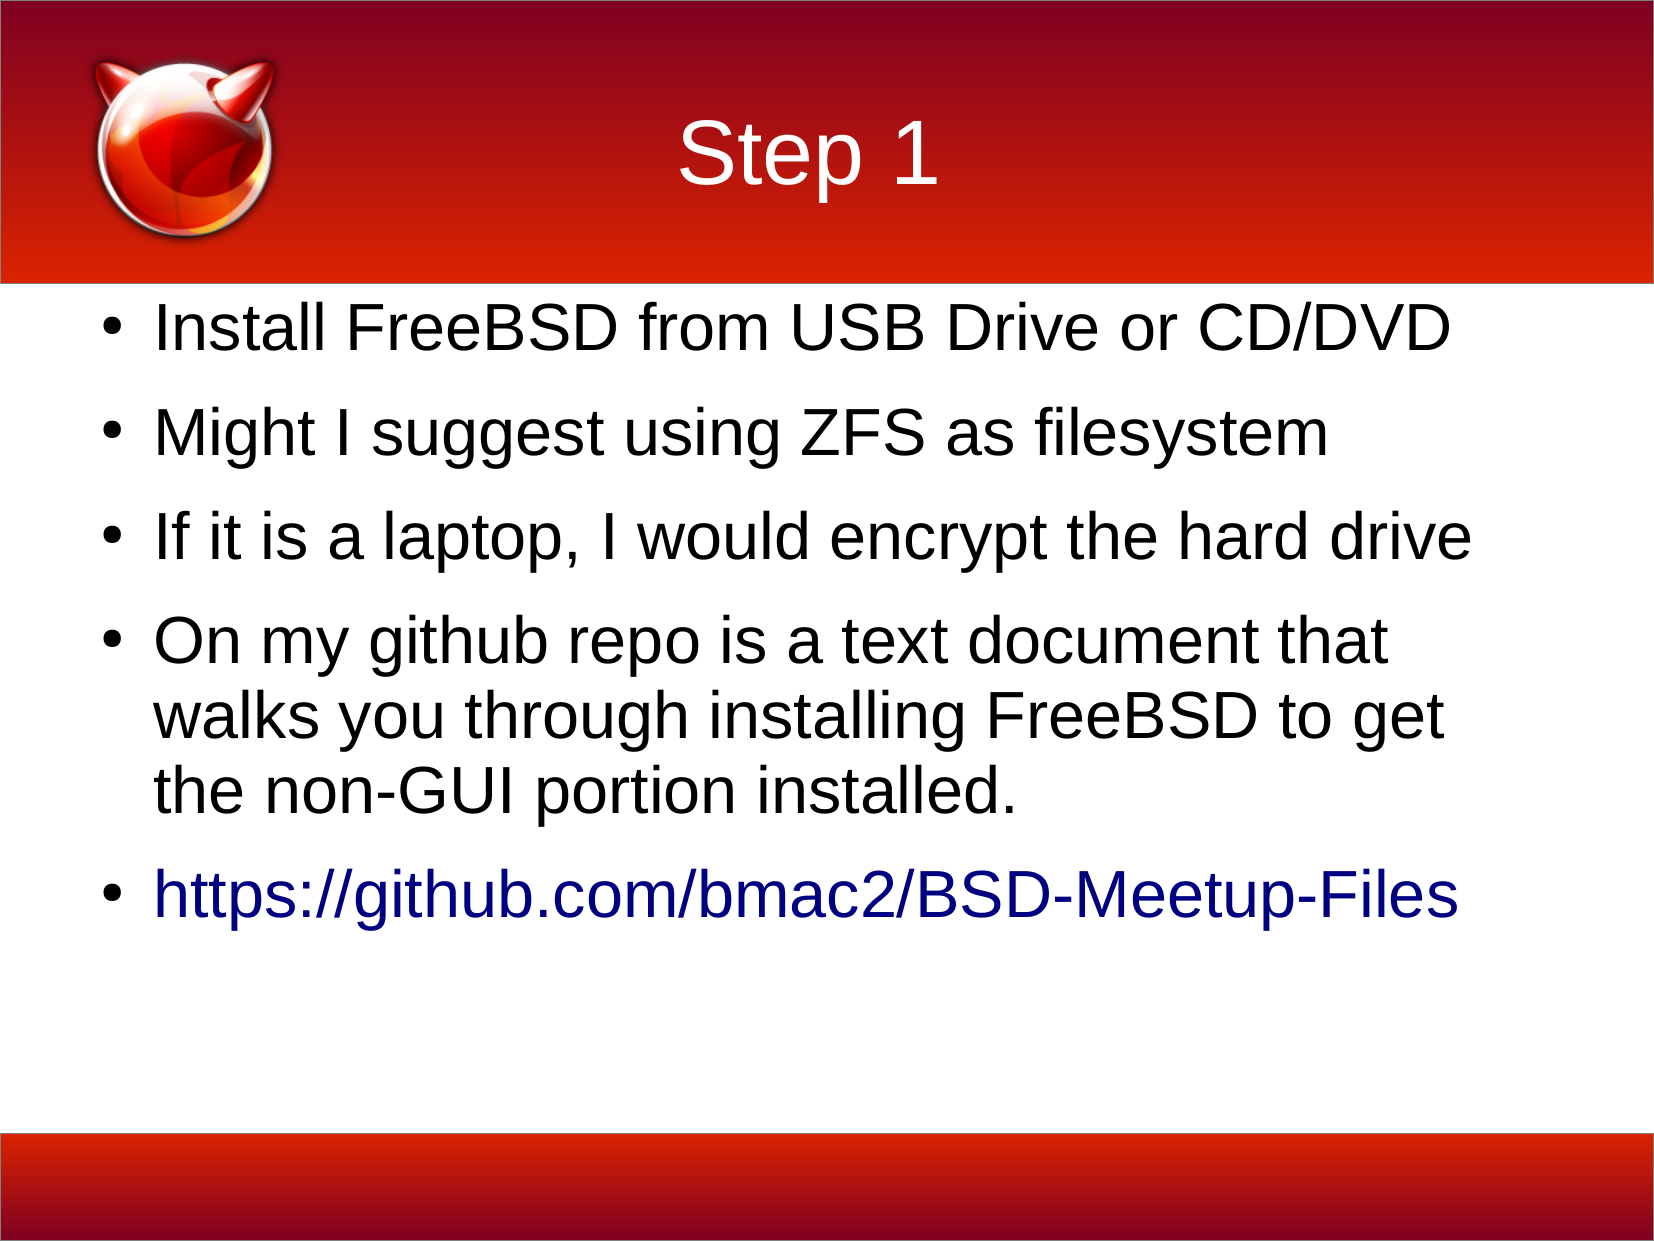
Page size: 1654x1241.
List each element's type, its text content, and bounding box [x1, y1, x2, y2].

title Step 1 [82, 49, 1536, 257]
list Install FreeBSD from USB Drive or CD/DVD Might I suggest using ZFS as filesystem If it is a laptop, I would encrypt the hard drive On my github repo is a text document that walks you through installing FreeBSD to get the non-GUI portion installed. https://github.com/bmac2/BSD-Meetup-Files [82, 290, 1538, 1010]
